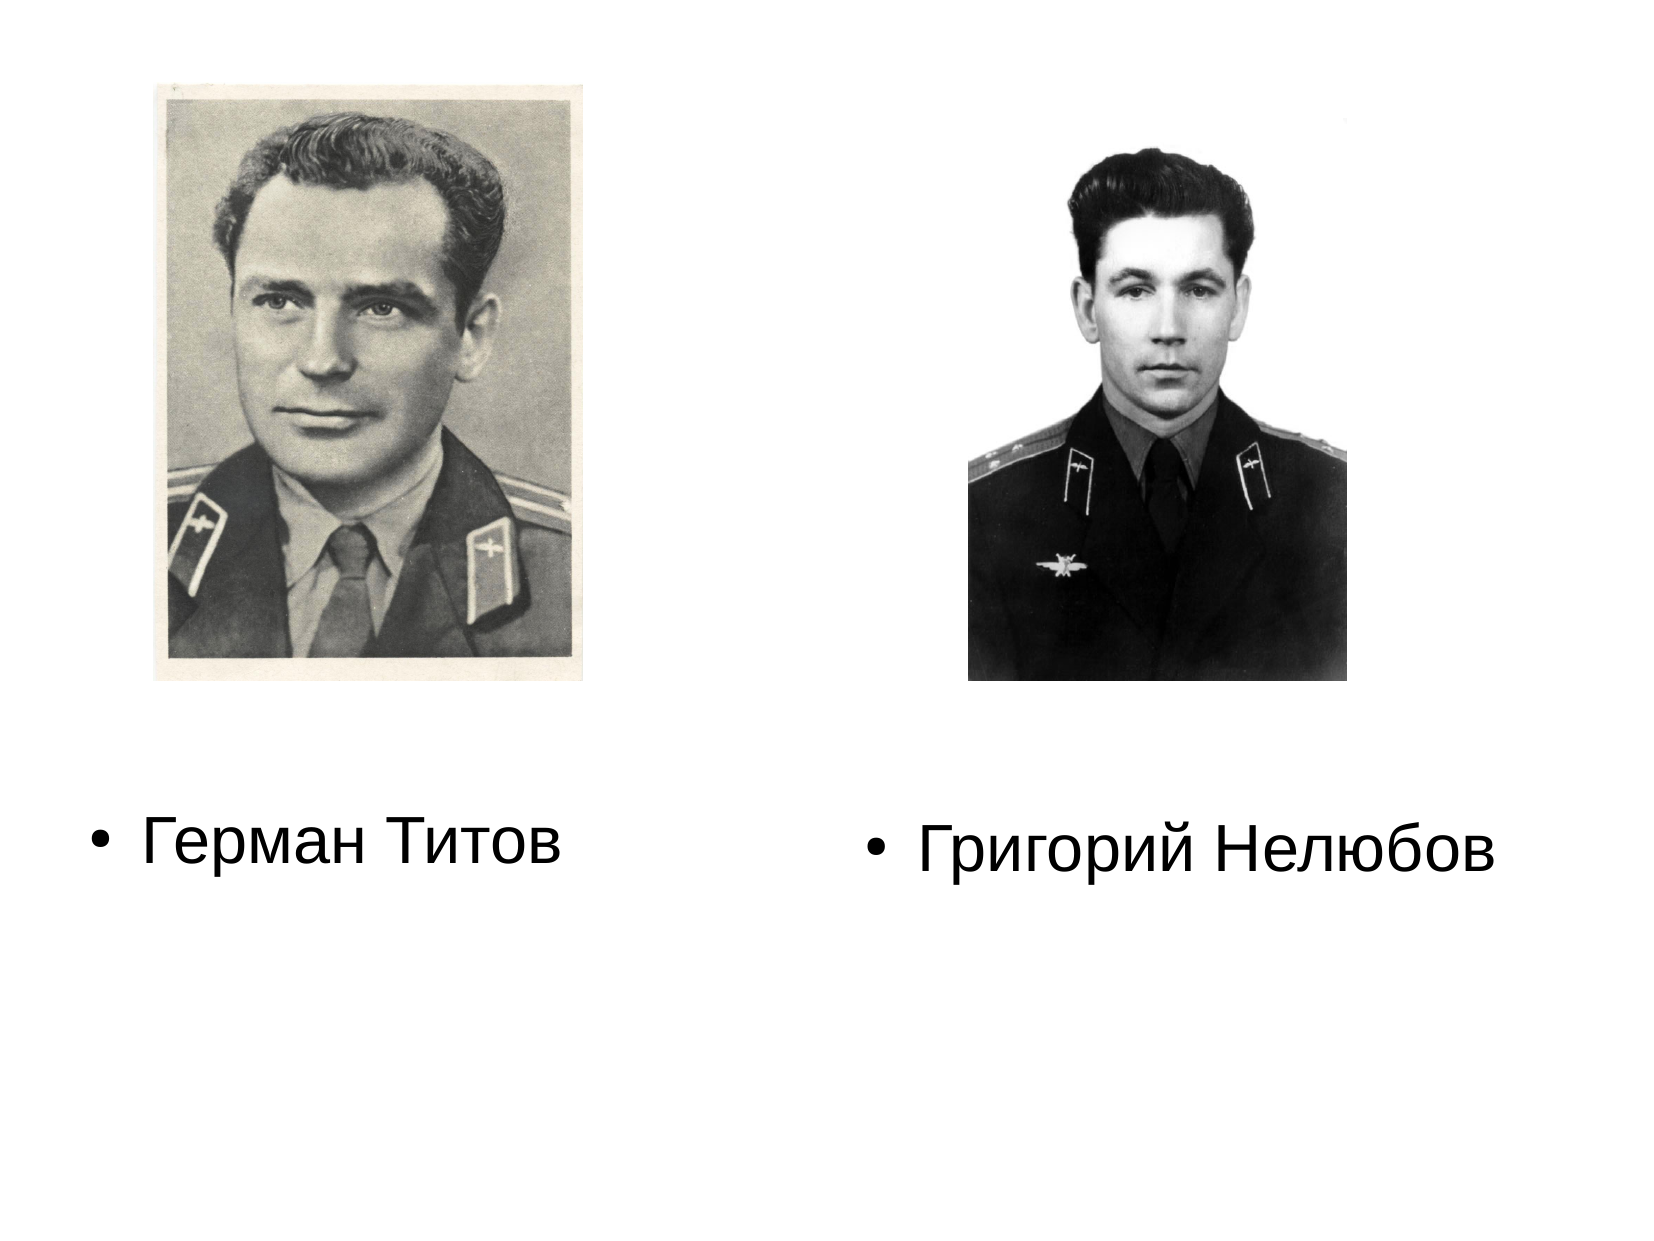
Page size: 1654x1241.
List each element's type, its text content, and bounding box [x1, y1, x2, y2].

picture [968, 118, 1347, 681]
list Герман Титов [70, 803, 798, 1194]
picture [153, 82, 583, 681]
list Григорий Нелюбов [846, 810, 1573, 1202]
